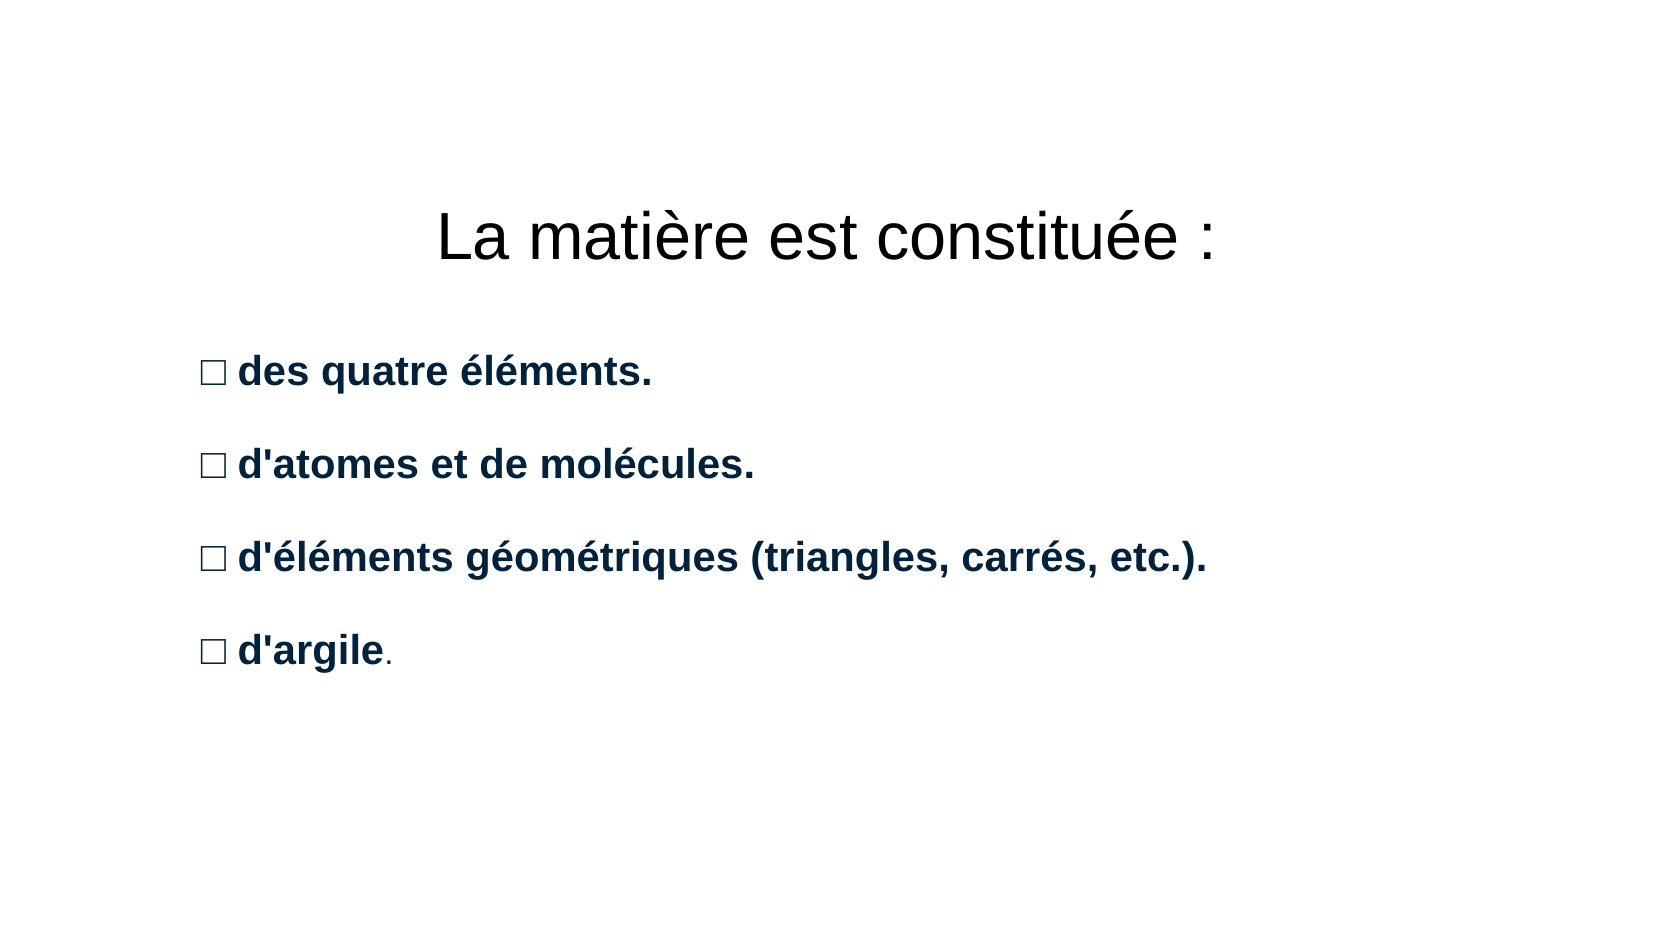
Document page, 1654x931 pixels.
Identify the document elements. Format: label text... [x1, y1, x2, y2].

subtitle La matière est constituée : □ des quatre éléments. □ d'atomes et de molécules. □ d'éléments géométriques (triangles, carrés, etc.). □ d'argile. [82, 15, 1571, 857]
